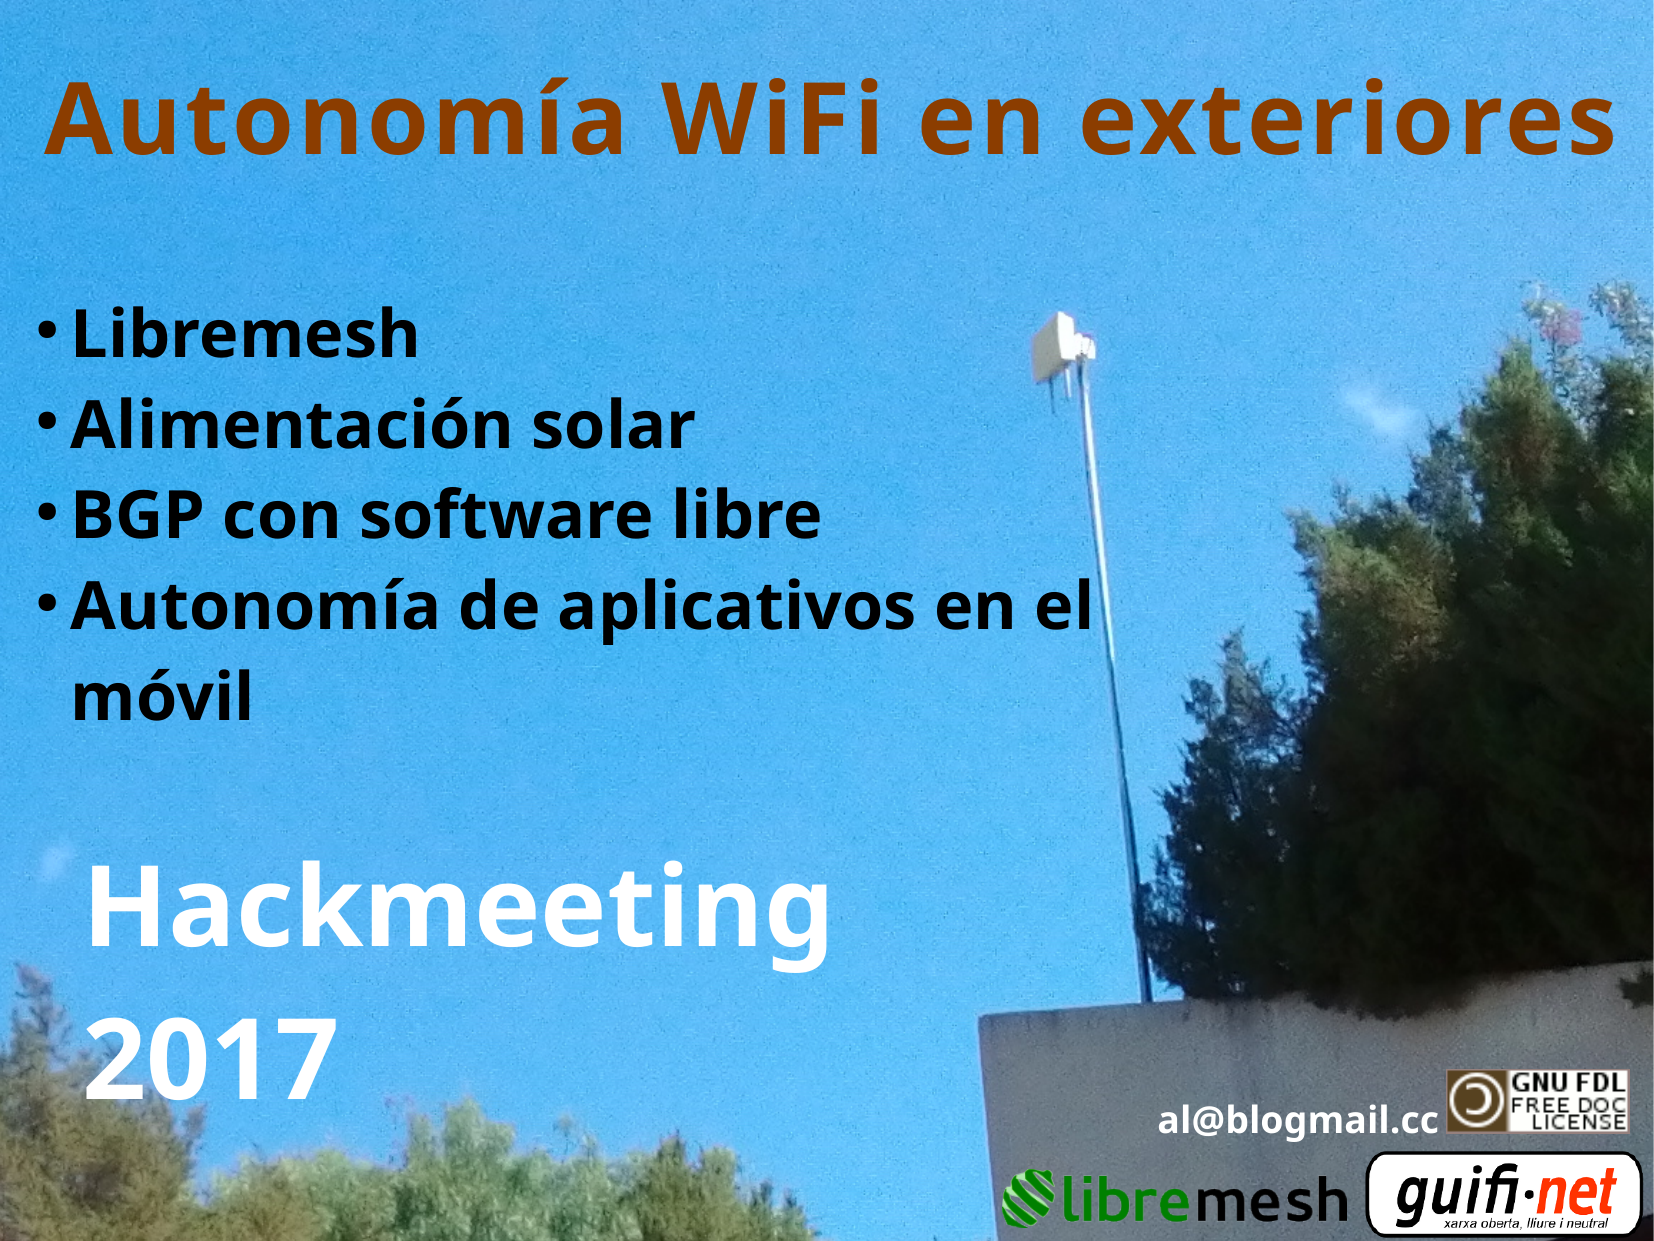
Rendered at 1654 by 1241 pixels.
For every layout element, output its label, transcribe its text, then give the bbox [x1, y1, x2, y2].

title Autonomía WiFi en exteriores [44, 0, 1654, 244]
text_box Hackmeeting 2017 [67, 818, 1052, 1000]
subtitle Libremesh Alimentación solar BGP con software libre Autonomía de aplicativos en el móvil [35, 153, 1264, 873]
text_box al@blogmail.cc [1142, 1086, 1430, 1157]
picture [0, 0, 1654, 1241]
